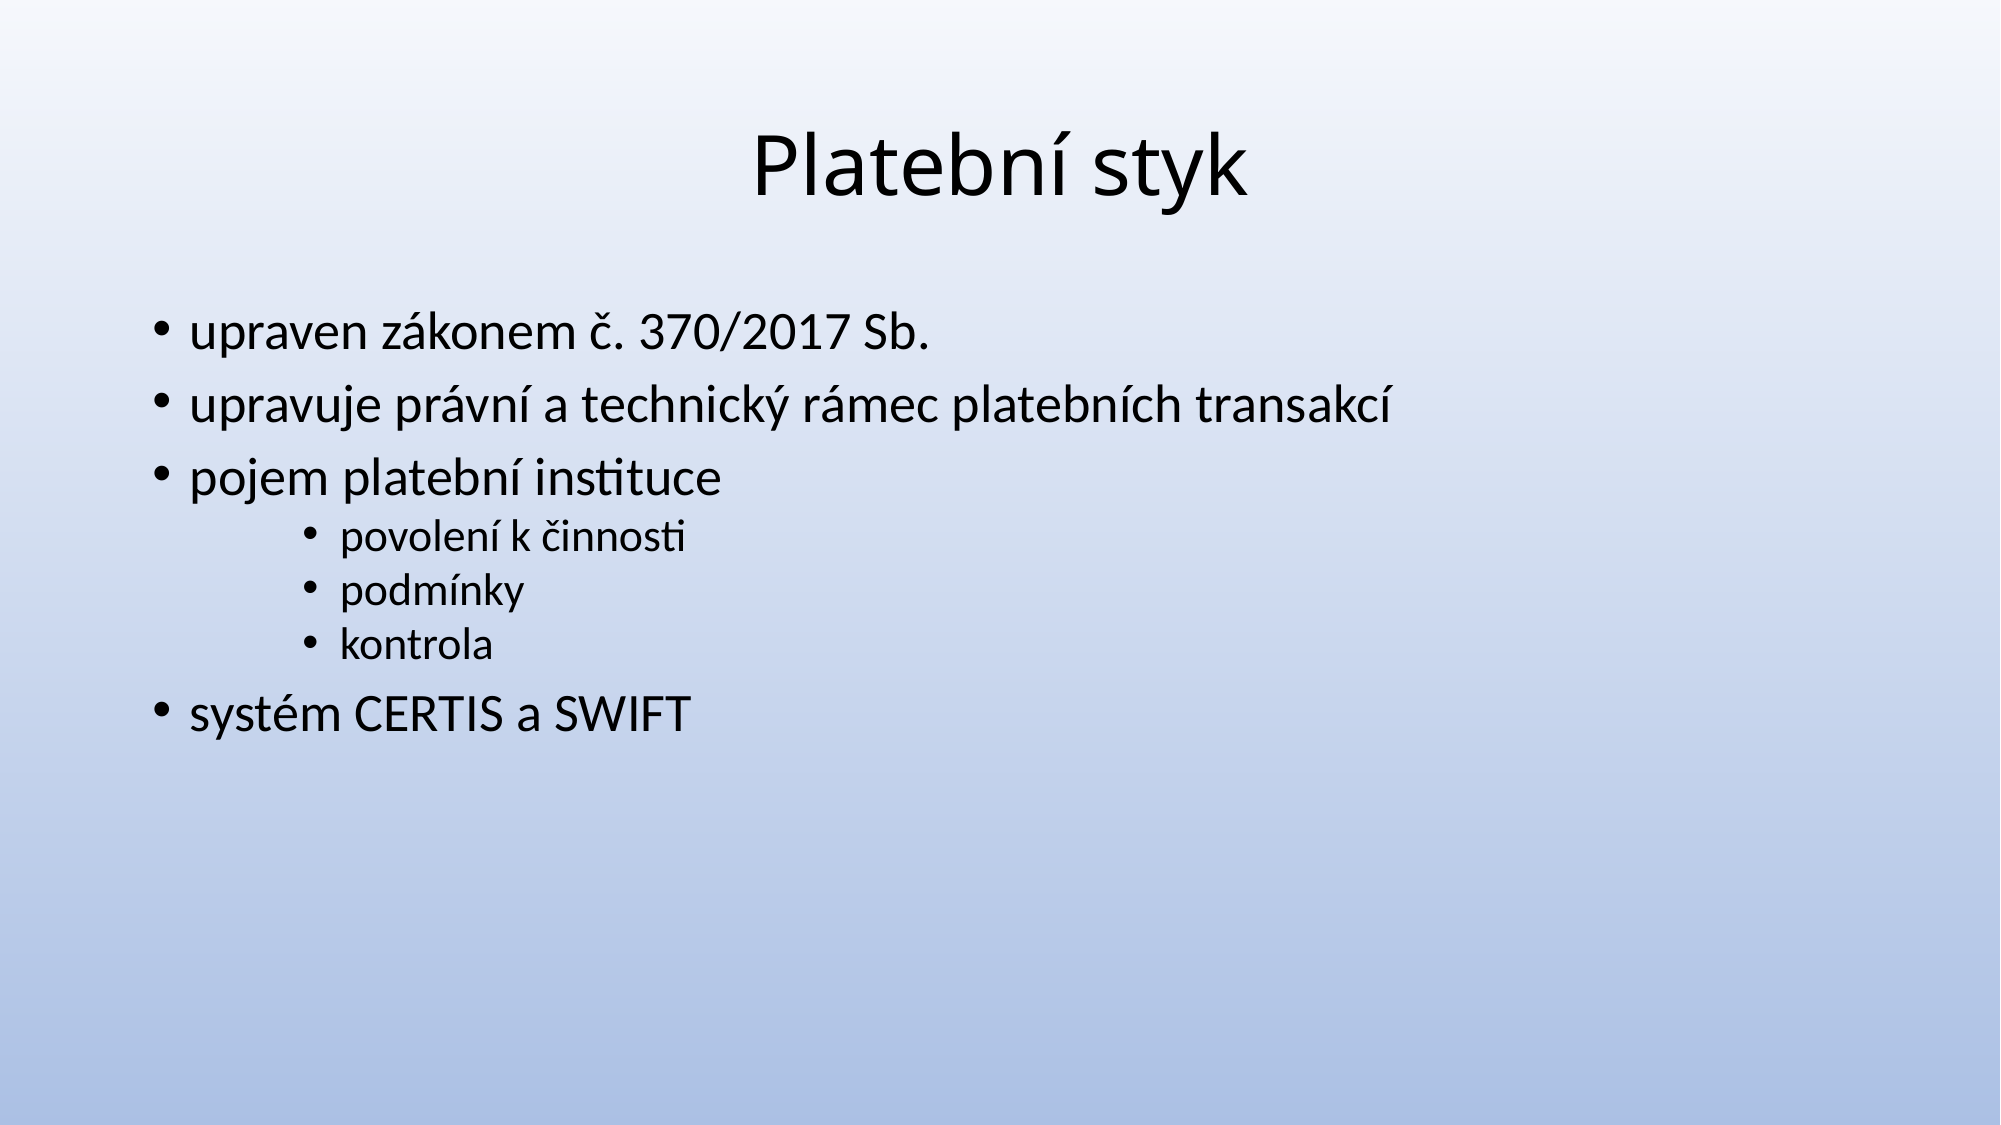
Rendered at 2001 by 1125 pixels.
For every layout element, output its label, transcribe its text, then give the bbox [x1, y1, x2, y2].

title Platební styk [137, 59, 1863, 278]
list upraven zákonem č. 370/2017 Sb. upravuje právní a technický rámec platebních transakcí pojem platební instituce povolení k činnosti podmínky kontrola systém CERTIS a SWIFT [137, 300, 1863, 1072]
